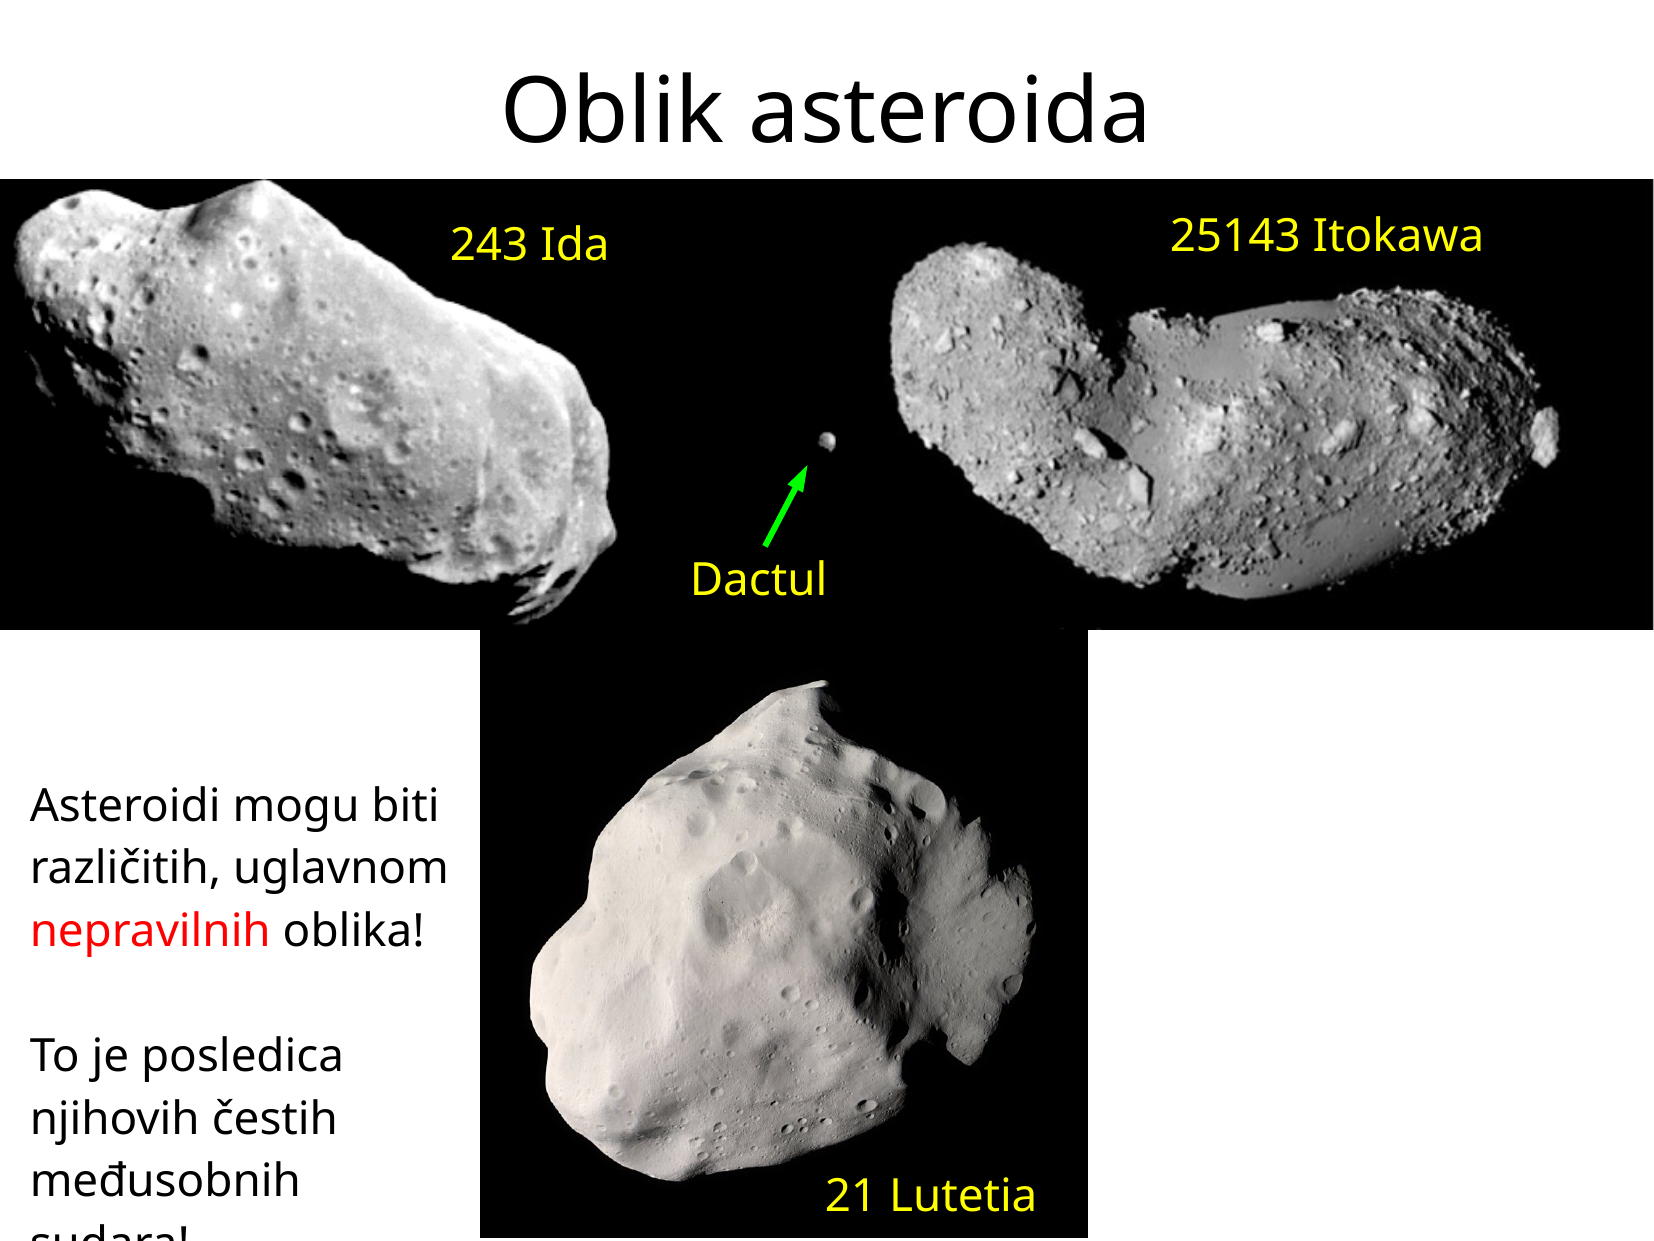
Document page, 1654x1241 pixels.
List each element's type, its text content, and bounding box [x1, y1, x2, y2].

text_box Dactul [675, 538, 916, 606]
text_box 21 Lutetia [810, 1155, 1088, 1222]
title Oblik asteroida [82, 34, 1571, 179]
text_box 243 Ida [435, 203, 676, 271]
picture [0, 179, 1654, 1238]
text_box Asteroidi mogu biti različitih, uglavnom nepravilnih oblika! To je posledica njihovih čestih međusobnih sudara! [15, 765, 481, 1141]
text_box 25143 Itokawa [1155, 195, 1516, 262]
